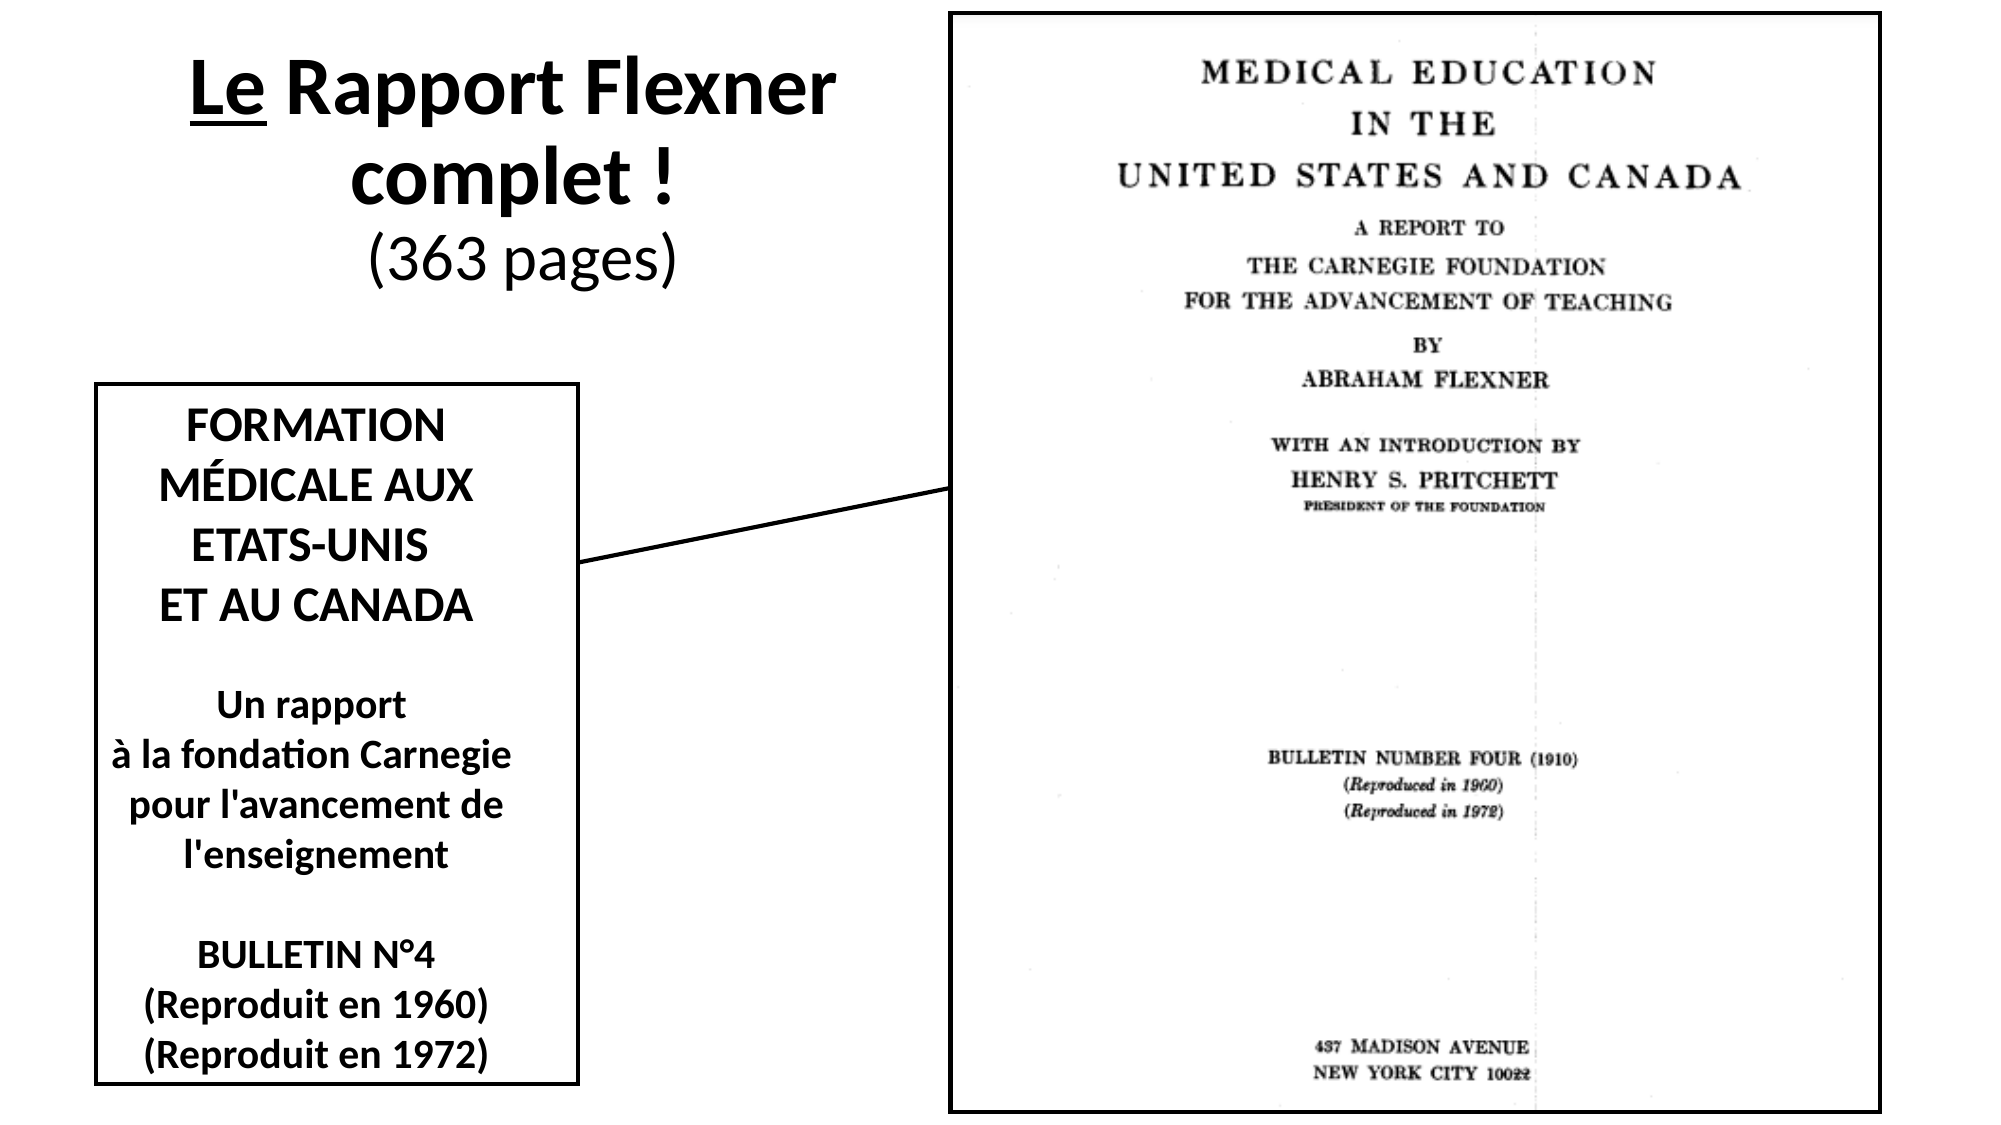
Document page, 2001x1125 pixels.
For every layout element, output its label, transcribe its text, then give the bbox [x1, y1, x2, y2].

text_box Formation médicale aux Etats-Unis et au Canada Un rapport à la fondation Carnegie pour l'avancement de l'enseignement Bulletin n°4 (Reproduit en 1960) (Reproduit en 1972) [96, 384, 579, 1031]
picture [952, 14, 1878, 1111]
title Le Rapport Flexner complet ! (363 pages) [0, 33, 948, 305]
